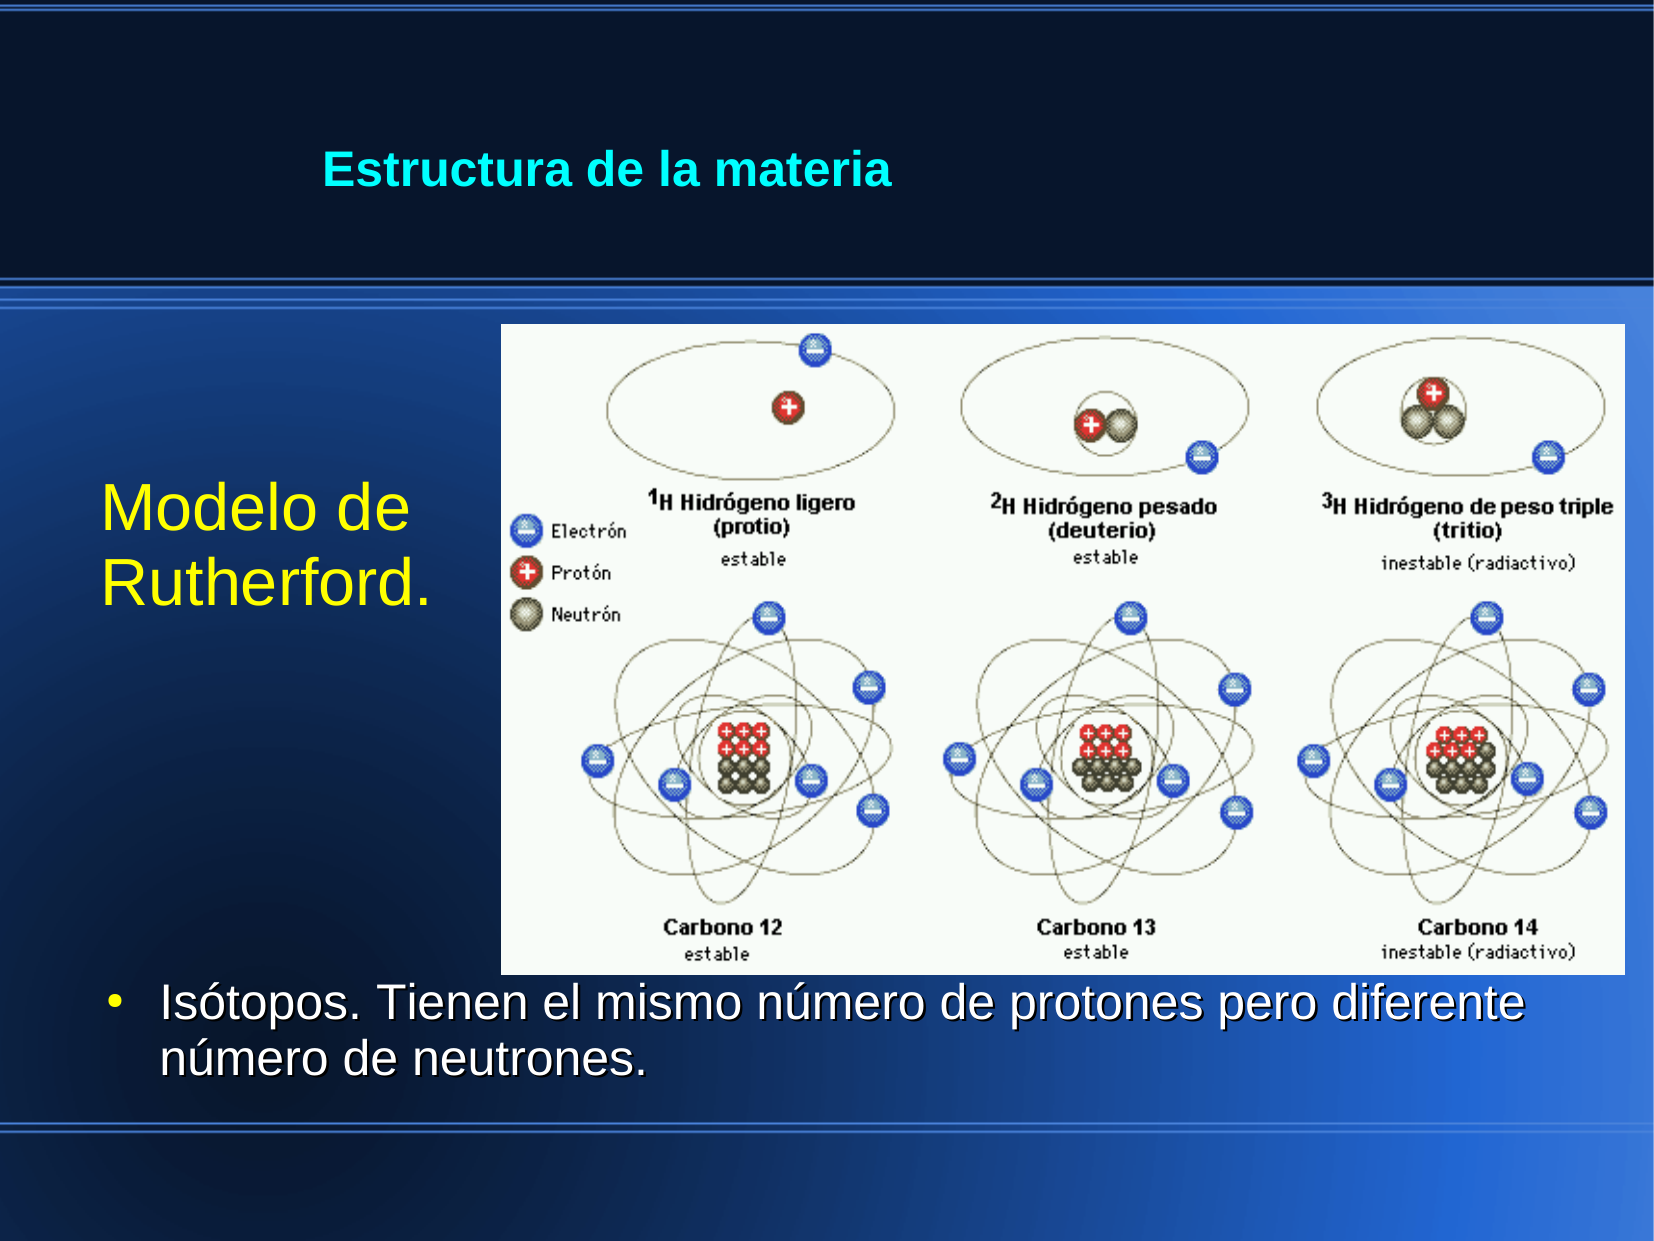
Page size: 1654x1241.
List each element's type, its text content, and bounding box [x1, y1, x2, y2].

list Modelo de Rutherford. [29, 365, 501, 621]
text_box Isótopos. Tienen el mismo número de protones pero diferente número de neutrones. [88, 974, 1540, 1086]
picture [0, 0, 1654, 1241]
title Estructura de la materia [32, 118, 1182, 220]
